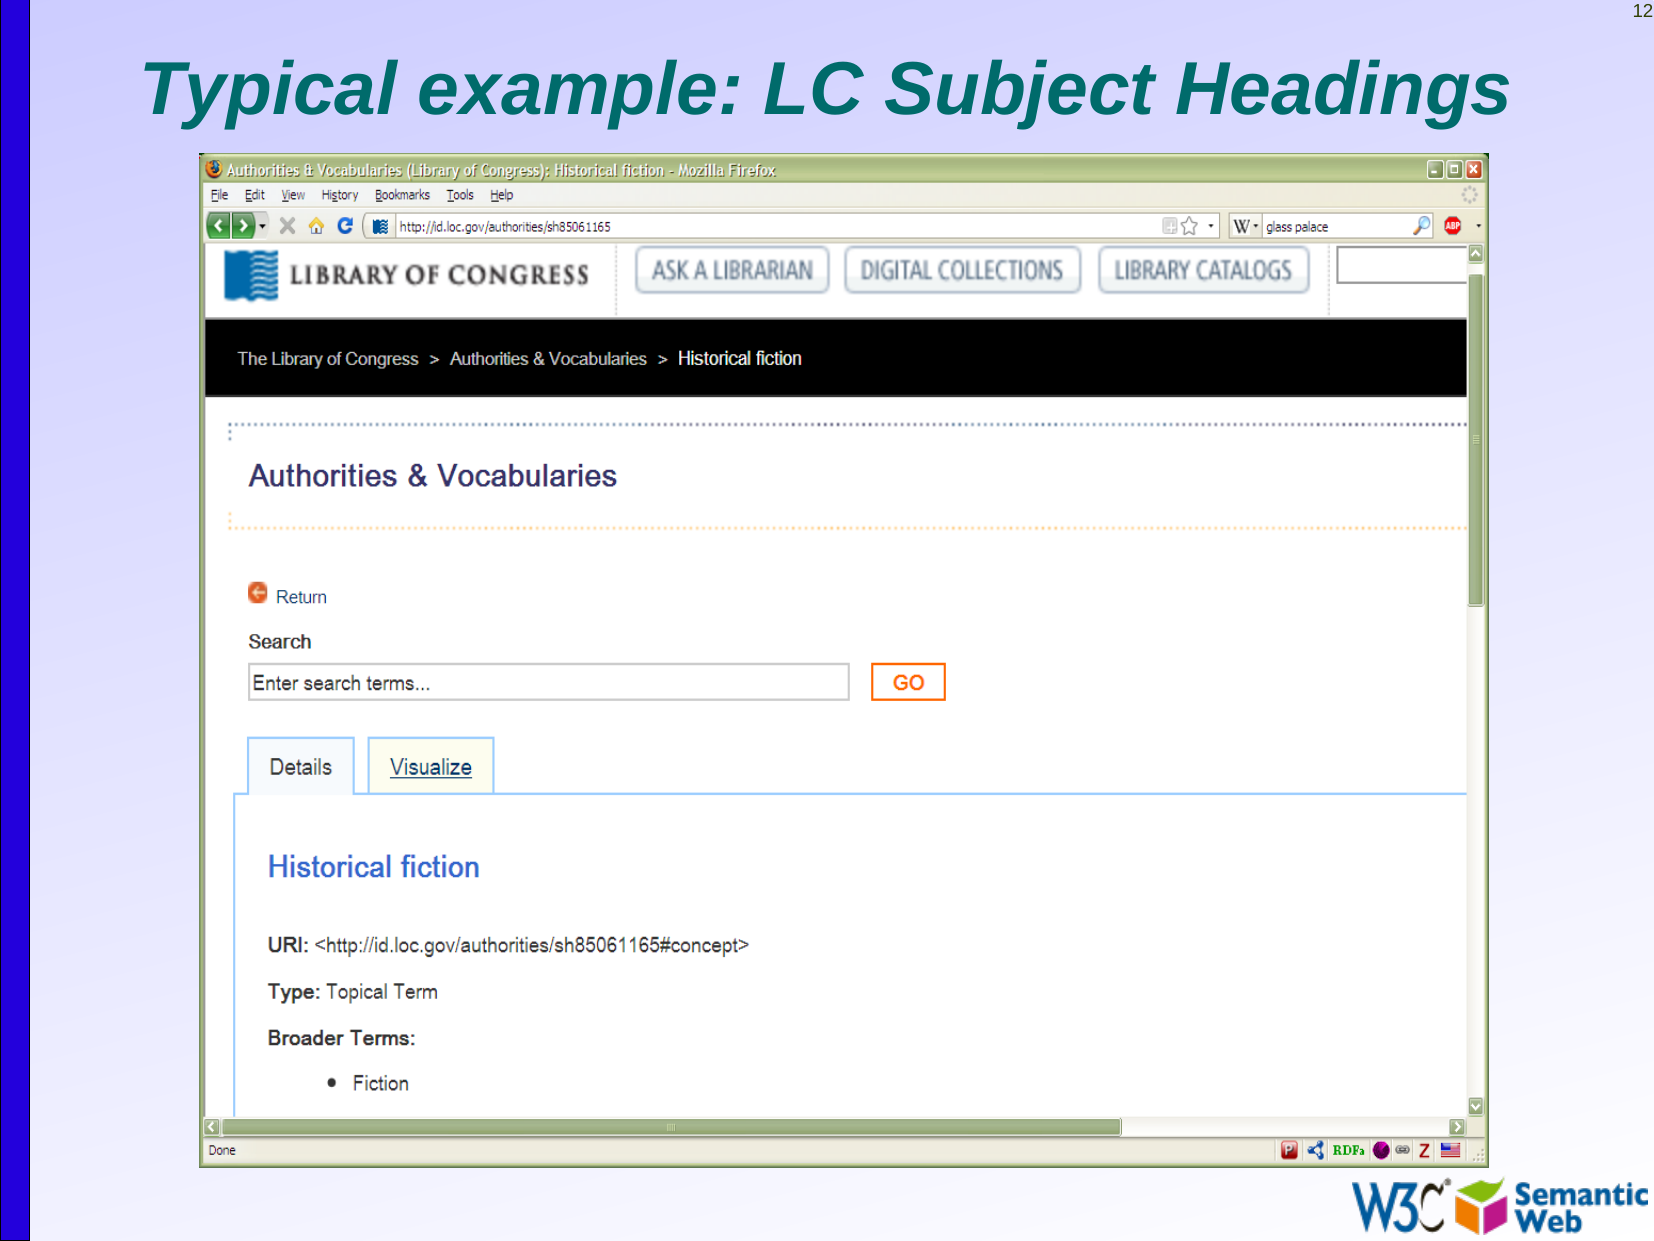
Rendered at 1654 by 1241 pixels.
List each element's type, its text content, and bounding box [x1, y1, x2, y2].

title Typical example: LC Subject Headings [0, 20, 1654, 154]
picture [199, 153, 1489, 1169]
picture [1352, 1175, 1648, 1235]
